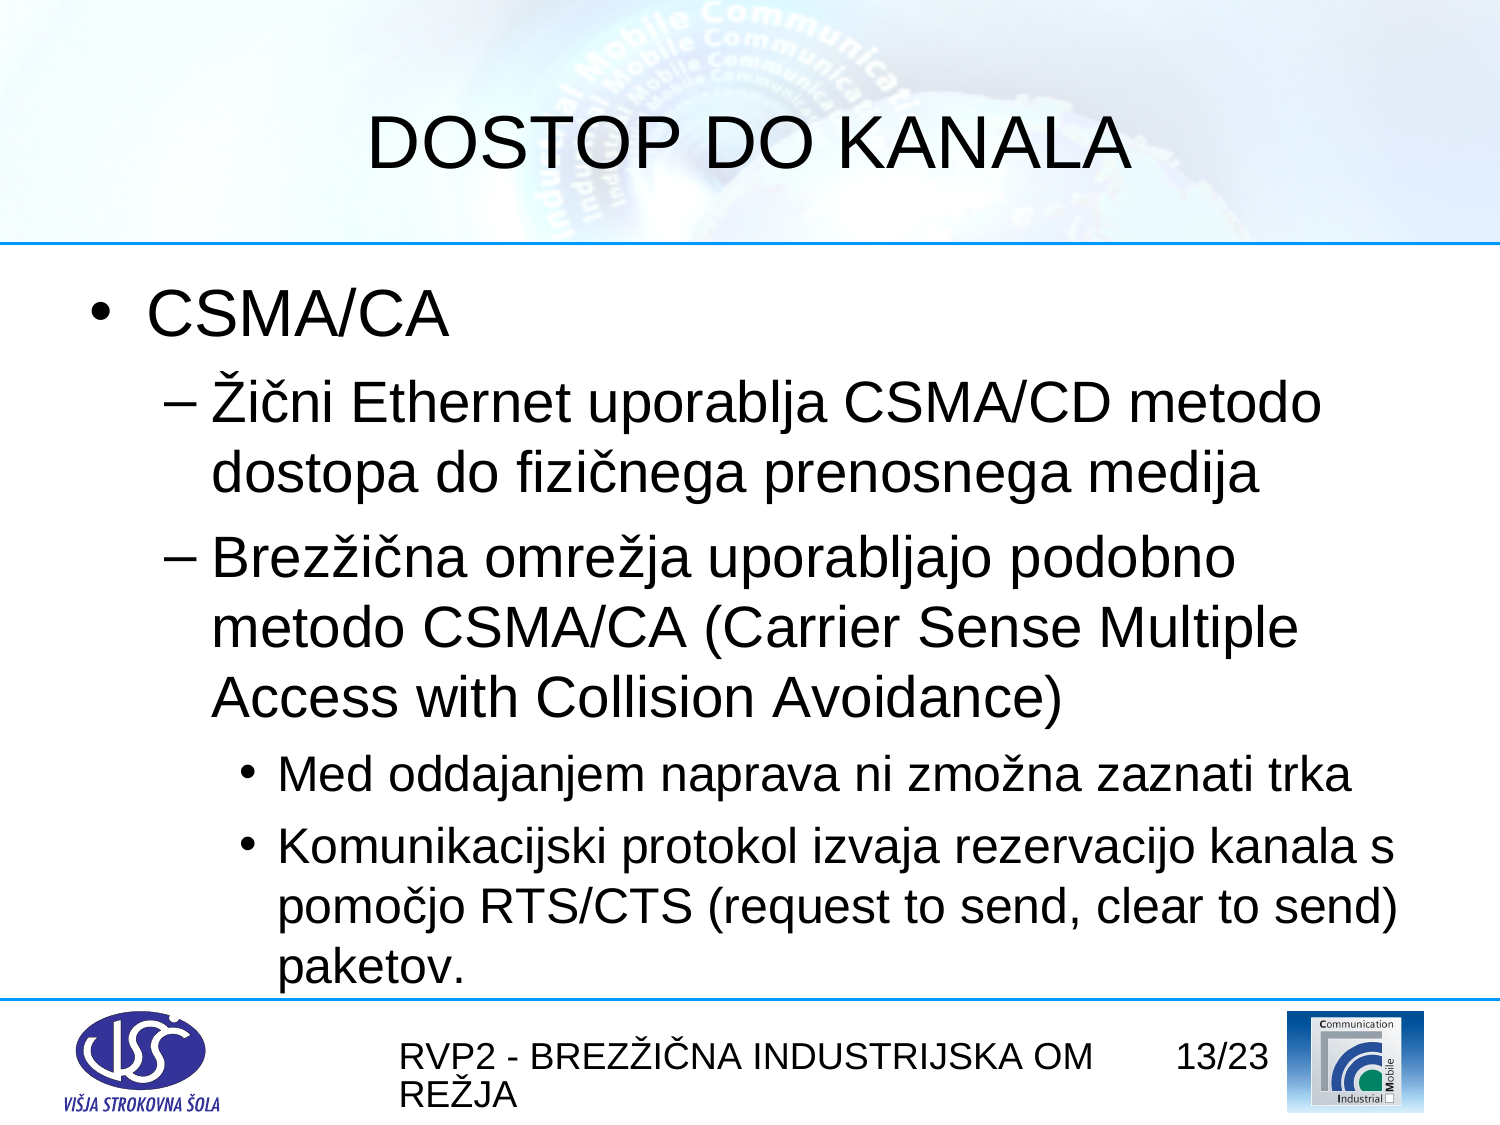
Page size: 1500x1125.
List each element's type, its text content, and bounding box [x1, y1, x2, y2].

title DOSTOP DO KANALA [75, 45, 1426, 233]
list CSMA/CA Žični Ethernet uporablja CSMA/CD metodo dostopa do fizičnega prenosnega medija Brezžična omrežja uporabljajo podobno metodo CSMA/CA (Carrier Sense Multiple Access with Collision Avoidance) Med oddajanjem naprava ni zmožna zaznati trka Komunikacijski protokol izvaja rezervacijo kanala s pomočjo RTS/CTS (request to send, clear to send) paketov. [75, 262, 1426, 1125]
